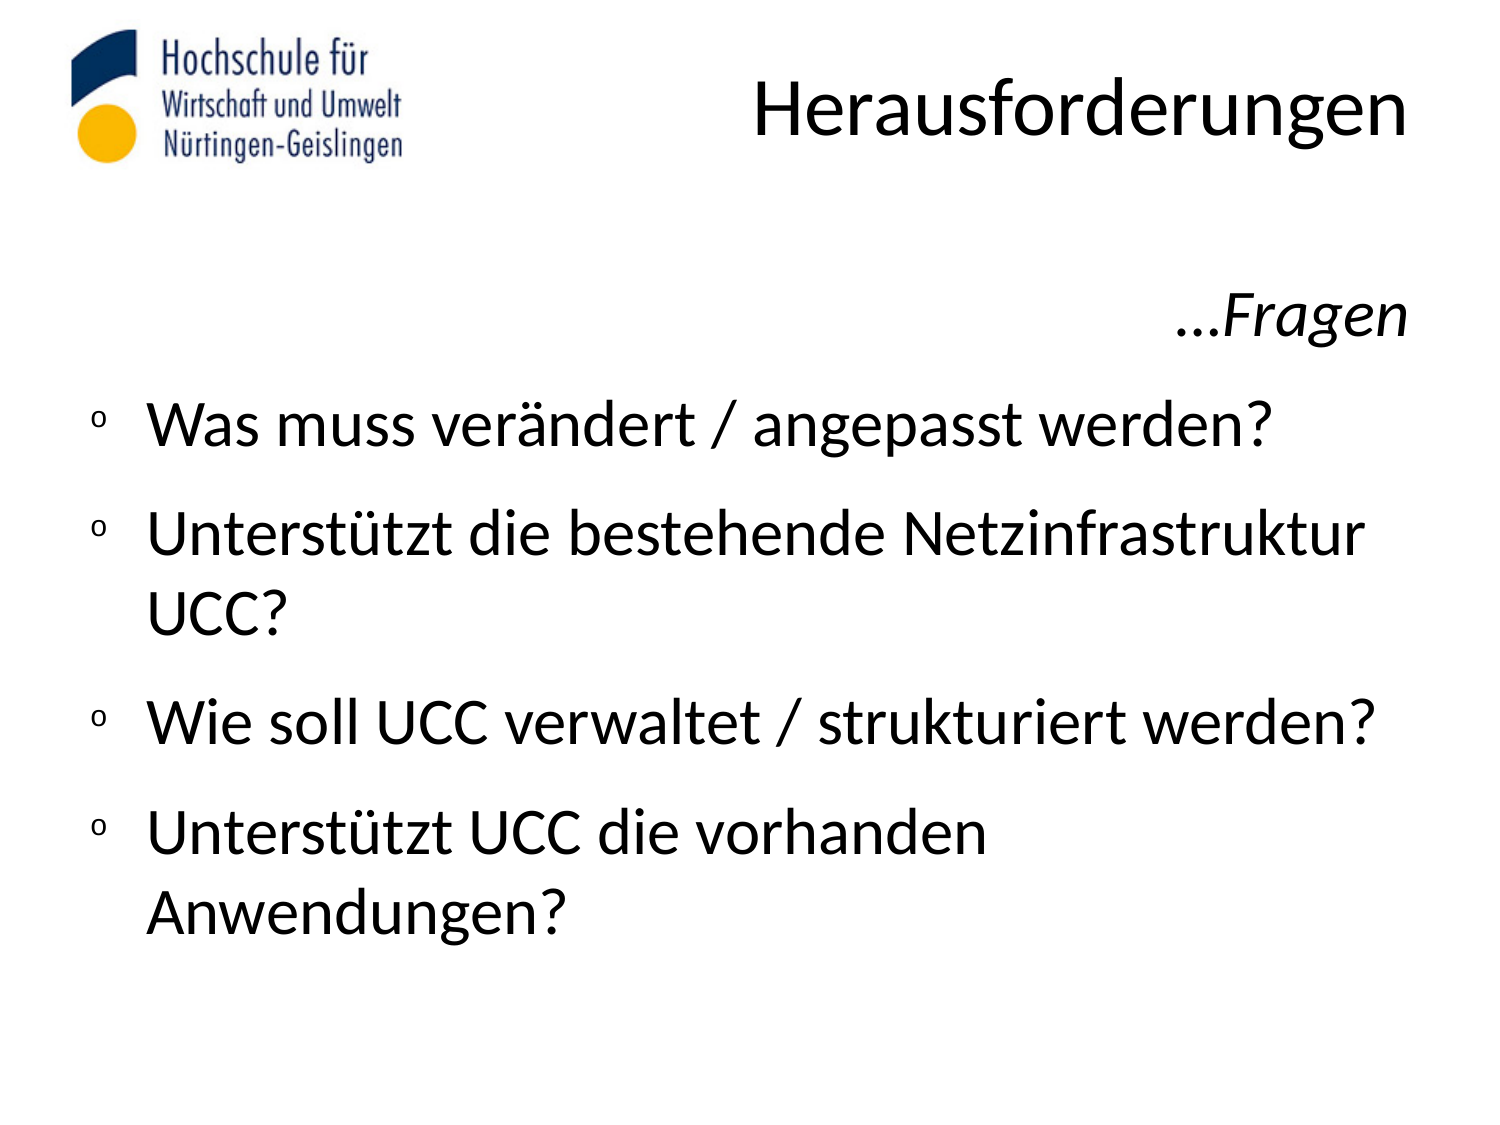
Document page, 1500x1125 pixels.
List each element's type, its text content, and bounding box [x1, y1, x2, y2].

title Herausforderungen [75, 45, 1425, 233]
list …Fragen Was muss verändert / angepasst werden? Unterstützt die bestehende Netzinfrastruktur UCC? Wie soll UCC verwaltet / strukturiert werden? Unterstützt UCC die vorhanden Anwendungen? [75, 262, 1425, 1005]
picture [3, 19, 472, 176]
